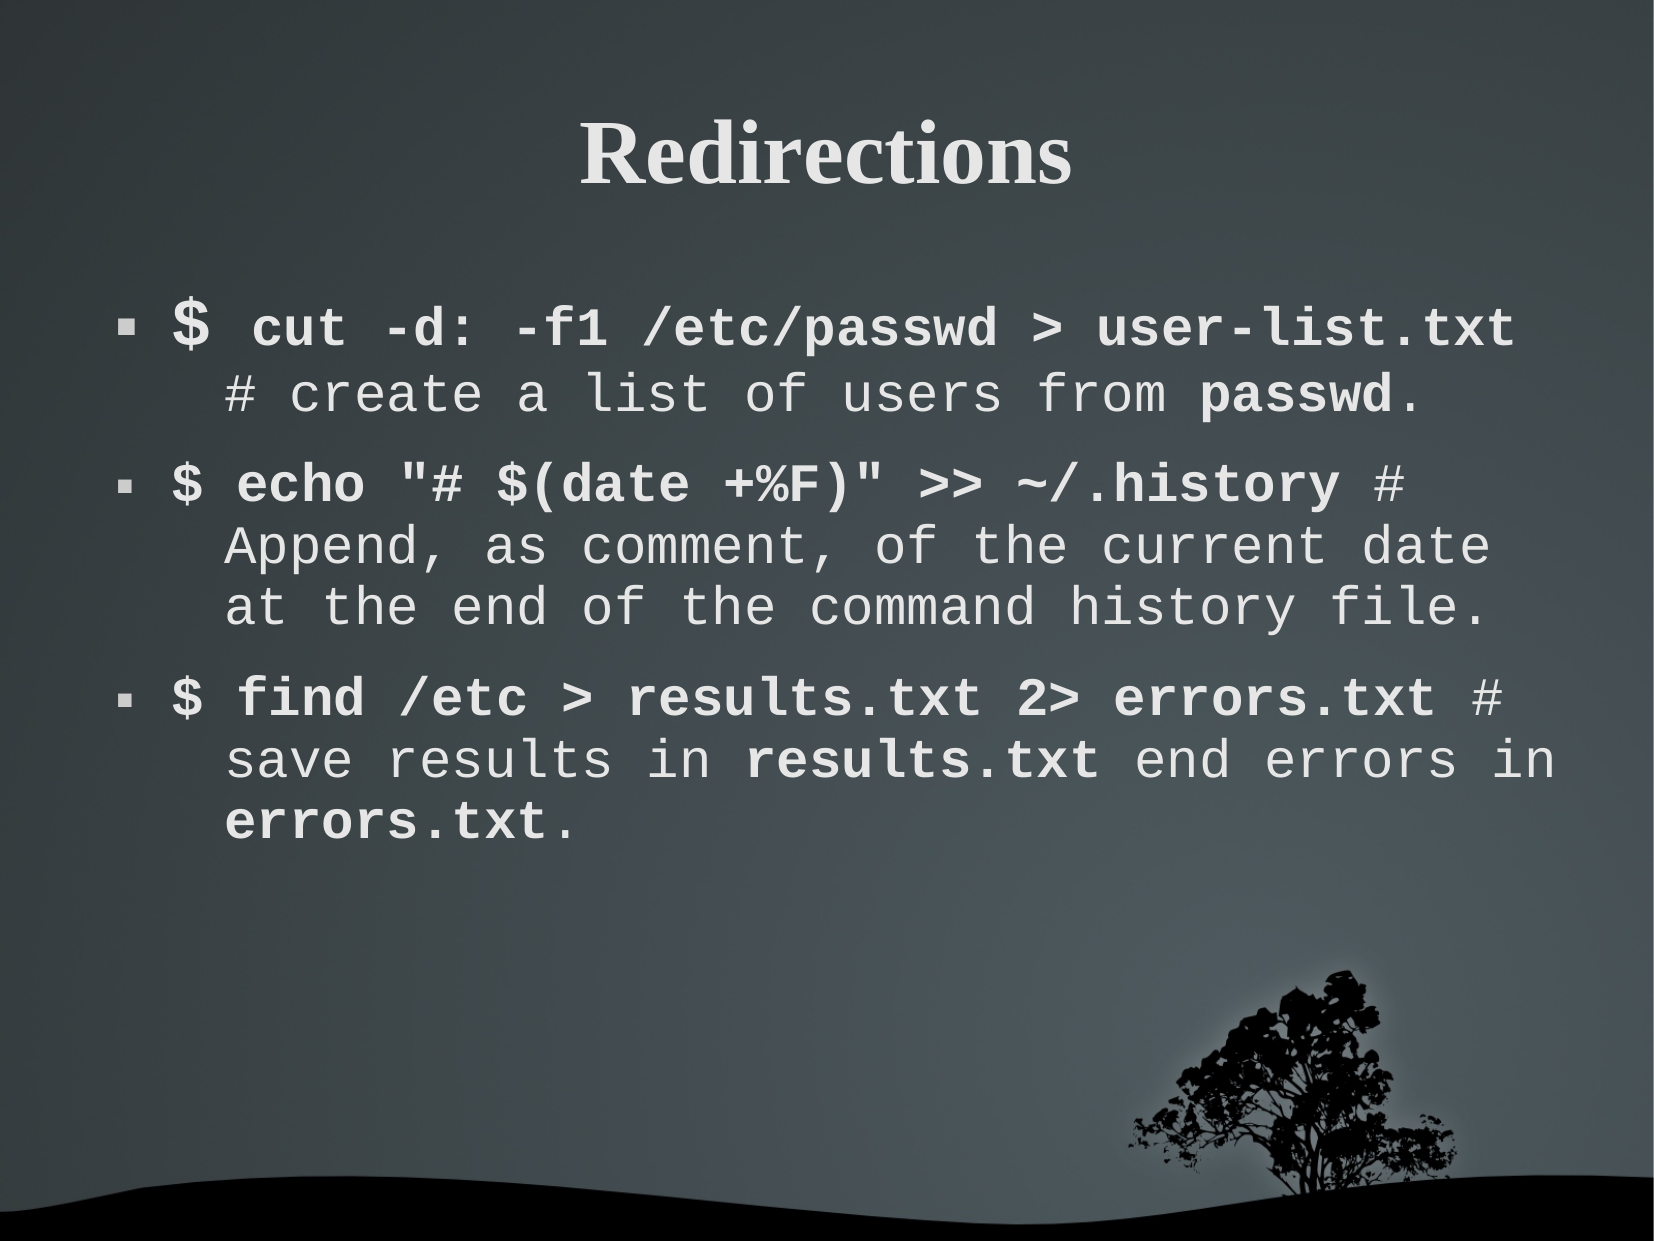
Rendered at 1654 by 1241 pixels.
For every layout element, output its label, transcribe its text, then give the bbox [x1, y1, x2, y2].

picture [0, 0, 1654, 1241]
title Redirections [82, 49, 1571, 257]
list $ cut -d: -f1 /etc/passwd > user-list.txt # create a list of users from passwd. $ echo "# $(date +%F)" >> ~/.history # Append, as comment, of the current date at the end of the command history file. $ find /etc > results.txt 2> errors.txt # save results in results.txt end errors in errors.txt. [82, 290, 1571, 1181]
